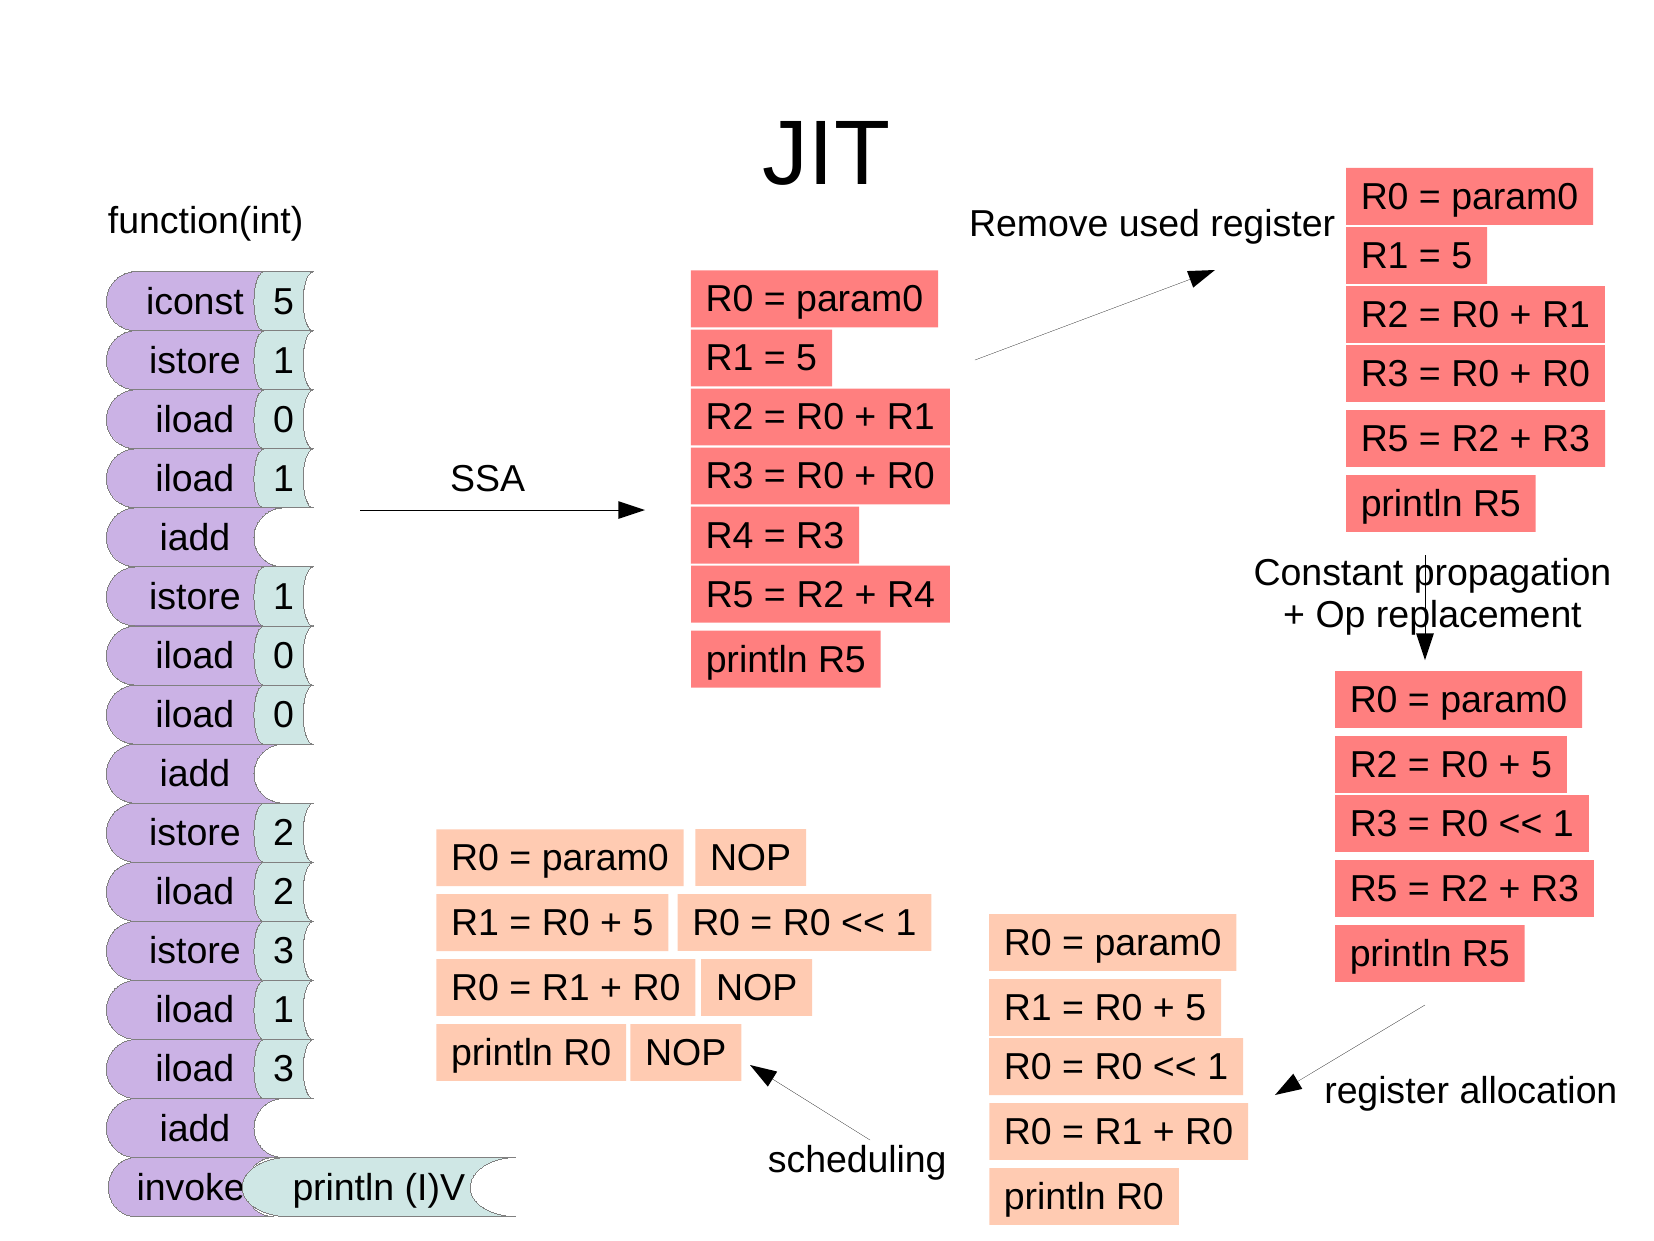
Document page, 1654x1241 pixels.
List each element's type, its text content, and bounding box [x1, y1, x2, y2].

text_box R3 = R0 << 1 [1335, 795, 1589, 852]
text_box NOP [630, 1024, 742, 1081]
text_box R5 = R2 + R3 [1335, 860, 1594, 917]
text_box R0 = param0 [436, 829, 684, 887]
text_box 1 [253, 448, 314, 508]
text_box println (I)V [242, 1157, 516, 1217]
text_box istore [106, 921, 260, 980]
text_box R0 = R1 + R0 [436, 959, 696, 1016]
text_box R2 = R0 + R1 [1346, 286, 1605, 343]
text_box R3 = R0 + R0 [1346, 345, 1605, 402]
title JIT [1351, 225, 1571, 257]
text_box R1 = R0 + 5 [989, 979, 1222, 1036]
text_box 1 [253, 566, 314, 627]
text_box 0 [253, 627, 313, 685]
text_box iload [106, 626, 261, 685]
text_box 5 [253, 271, 314, 330]
text_box Remove used register [954, 195, 1351, 252]
text_box R0 = R0 << 1 [677, 894, 932, 951]
text_box R1 = R0 + 5 [436, 894, 669, 952]
text_box R0 = param0 [1346, 167, 1594, 225]
text_box iadd [106, 1098, 284, 1158]
text_box NOP [695, 829, 807, 886]
text_box iload [106, 980, 262, 1039]
text_box iload [106, 862, 262, 922]
text_box println R5 [1335, 925, 1525, 982]
text_box println R5 [1346, 475, 1536, 532]
text_box iload [106, 448, 263, 508]
text_box R2 = R0 + 5 [1335, 736, 1567, 793]
text_box iload [106, 1039, 262, 1098]
text_box println R5 [691, 630, 881, 688]
text_box R0 = R0 << 1 [989, 1038, 1244, 1096]
text_box 2 [253, 803, 314, 862]
text_box 1 [253, 980, 314, 1039]
text_box R0 = param0 [690, 270, 939, 328]
title JIT [82, 49, 1571, 257]
text_box println R0 [436, 1024, 627, 1081]
text_box 1 [253, 330, 314, 389]
text_box istore [106, 803, 261, 862]
text_box function(int) [93, 192, 319, 250]
text_box R1 = 5 [1346, 227, 1488, 284]
text_box SSA [435, 450, 541, 507]
text_box R5 = R2 + R4 [691, 565, 950, 623]
text_box 3 [253, 1039, 314, 1099]
text_box R4 = R3 [690, 506, 860, 564]
text_box 3 [253, 922, 313, 980]
text_box R1 = 5 [690, 329, 833, 387]
text_box Constant propagation + Op replacement [1238, 543, 1627, 643]
text_box R0 = param0 [989, 914, 1237, 971]
text_box istore [106, 330, 263, 390]
text_box R2 = R0 + R1 [690, 388, 950, 446]
text_box 0 [253, 685, 314, 745]
text_box scheduling [753, 1131, 962, 1189]
text_box iadd [106, 507, 284, 567]
text_box R0 = R1 + R0 [989, 1103, 1249, 1160]
text_box println R0 [989, 1168, 1179, 1225]
text_box R0 = param0 [1335, 671, 1583, 728]
text_box iconst [106, 271, 262, 331]
text_box 0 [253, 389, 314, 448]
text_box istore [106, 567, 263, 627]
text_box invoke [108, 1158, 274, 1217]
text_box 2 [253, 862, 314, 922]
text_box iload [106, 685, 261, 744]
text_box R3 = R0 + R0 [690, 447, 950, 505]
text_box R5 = R2 + R3 [1346, 410, 1606, 467]
text_box iload [106, 389, 263, 449]
text_box NOP [701, 959, 813, 1016]
text_box iadd [106, 744, 284, 803]
text_box register allocation [1309, 1062, 1633, 1120]
